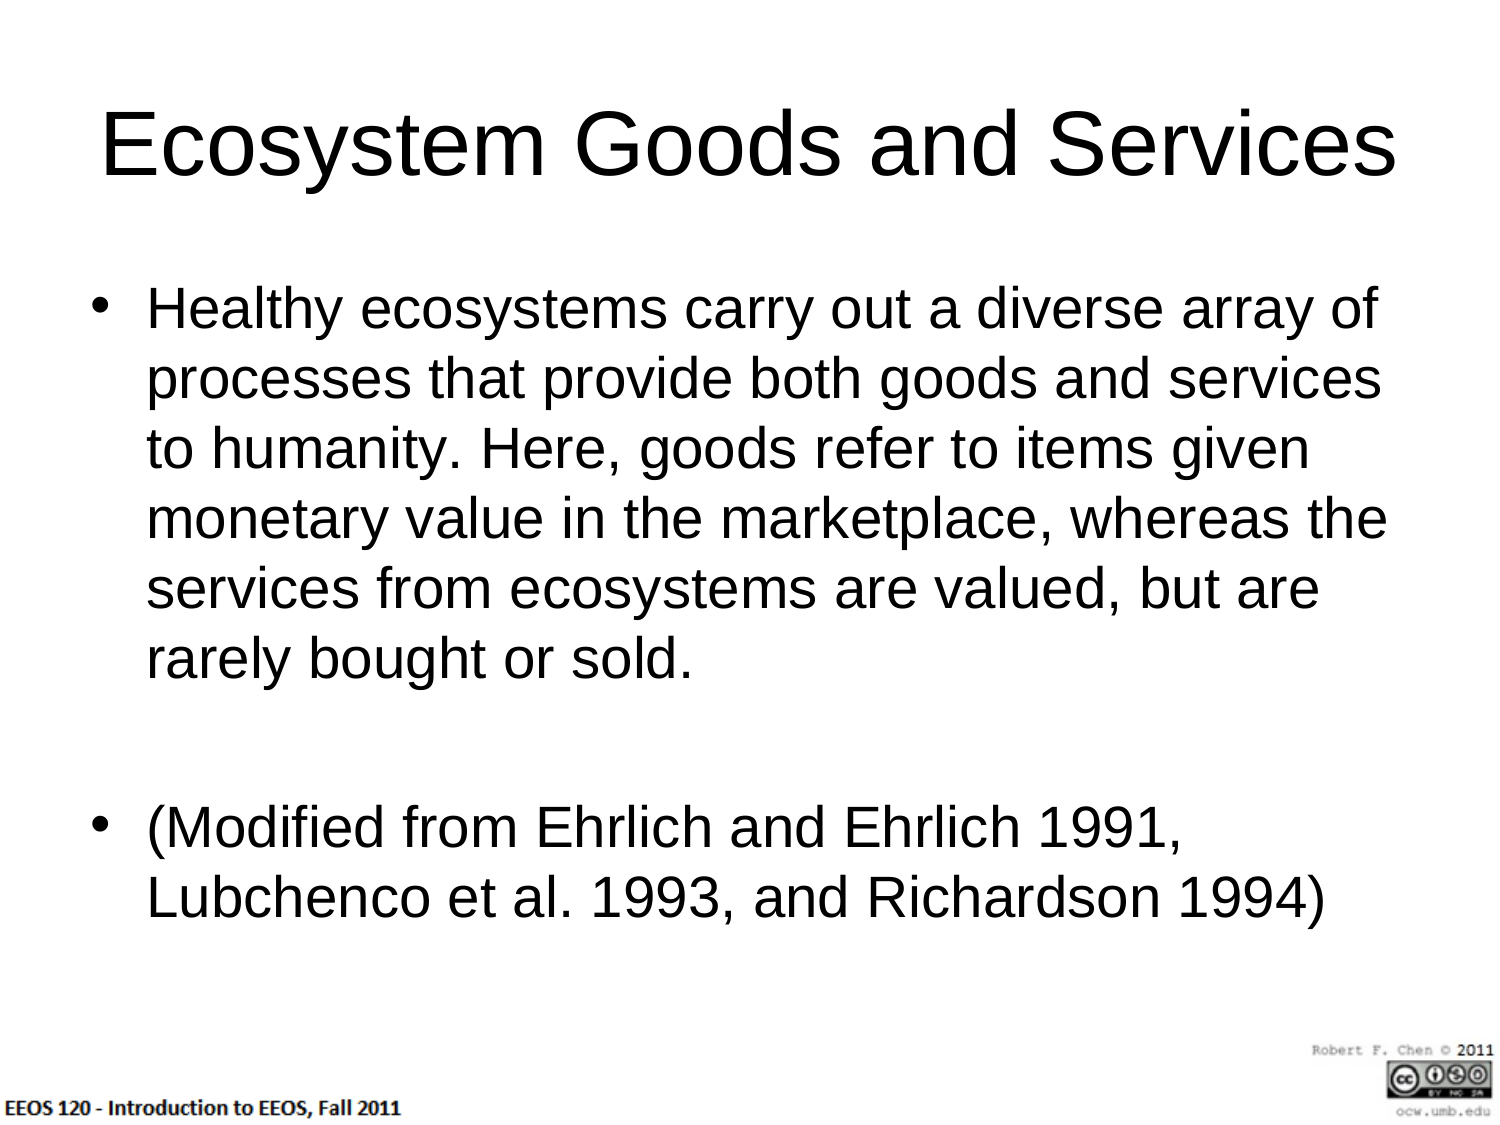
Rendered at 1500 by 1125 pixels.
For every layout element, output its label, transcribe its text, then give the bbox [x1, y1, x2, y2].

picture [1303, 1037, 1500, 1125]
title Ecosystem Goods and Services [75, 45, 1426, 233]
picture [0, 1090, 406, 1125]
list Healthy ecosystems carry out a diverse array of processes that provide both goods and services to humanity. Here, goods refer to items given monetary value in the marketplace, whereas the services from ecosystems are valued, but are rarely bought or sold. (Modified from Ehrlich and Ehrlich 1991, Lubchenco et al. 1993, and Richardson 1994) [75, 262, 1426, 1006]
